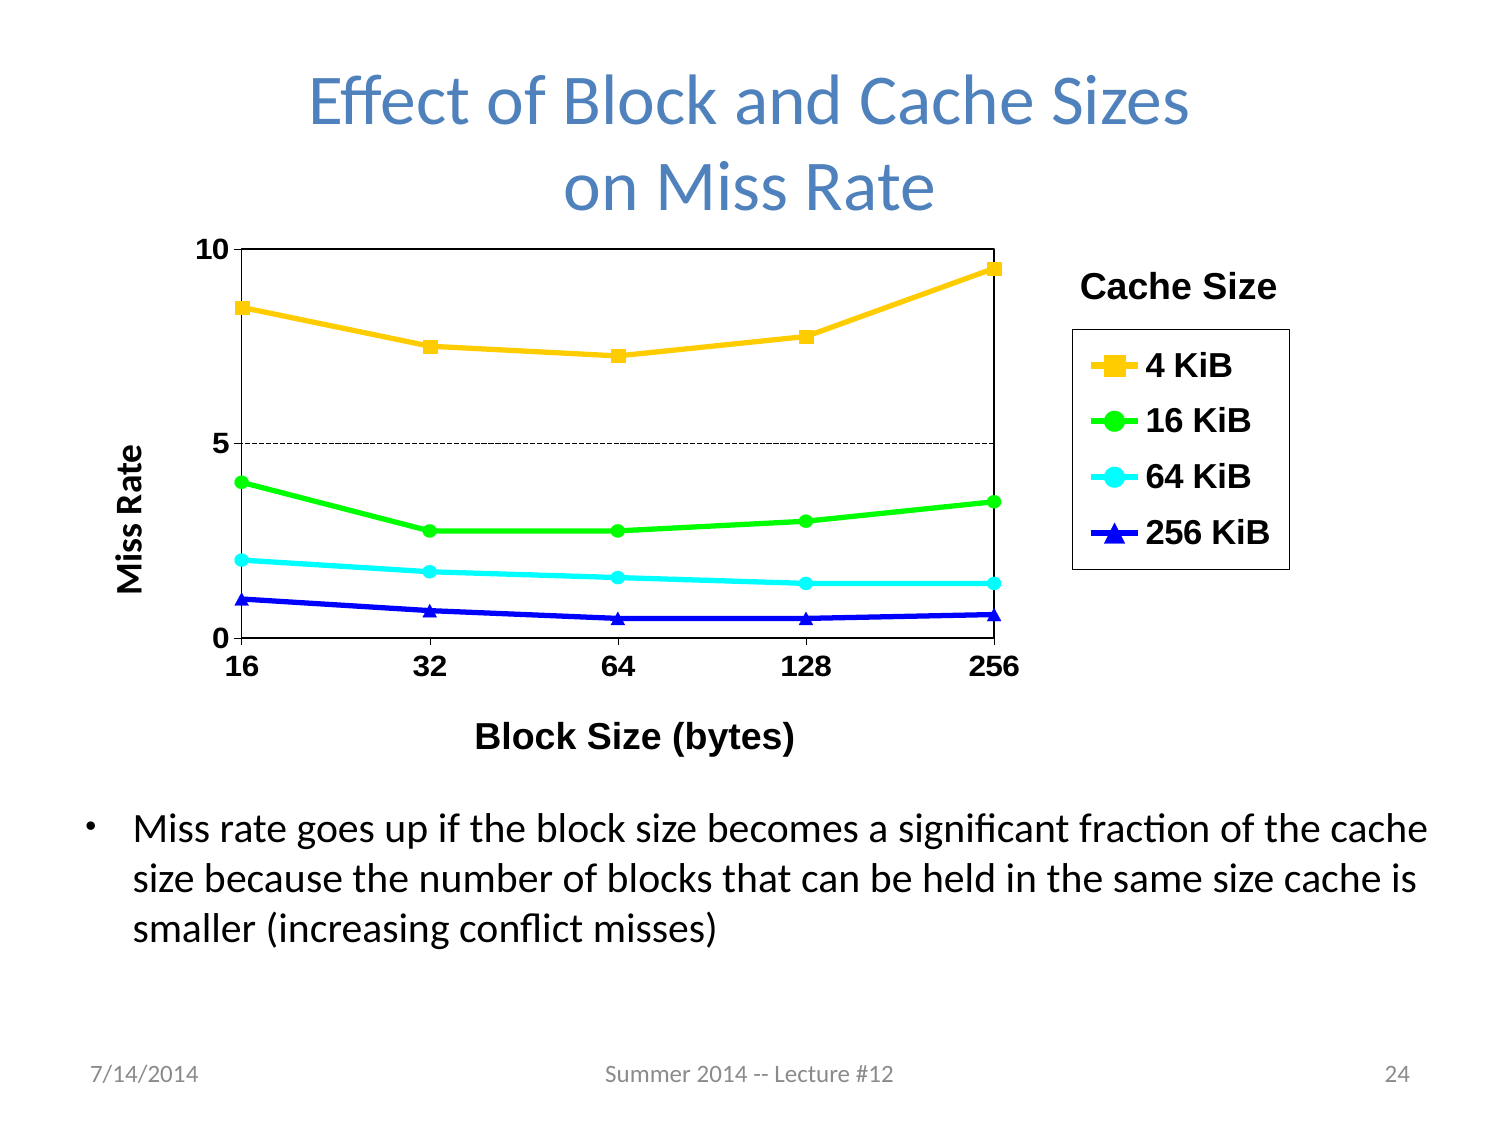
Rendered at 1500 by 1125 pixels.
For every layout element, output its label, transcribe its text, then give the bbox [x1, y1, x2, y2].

text_box Block Size (bytes) [459, 708, 811, 766]
slide_number <number> [1074, 1042, 1425, 1103]
footer Summer 2014 -- Lecture #12 [512, 1042, 988, 1103]
picture [1071, 328, 1291, 571]
text_box Miss Rate [105, 375, 165, 611]
text_box Miss rate goes up if the block size becomes a significant fraction of the cache size because the number of blocks that can be held in the same size cache is smaller (increasing conflict misses) [75, 796, 1450, 956]
text_box Cache Size [1065, 258, 1293, 315]
picture [195, 232, 1021, 683]
title Effect of Block and Cache Sizes on Miss Rate [75, 45, 1425, 233]
slide_number 7/14/2014 [75, 1042, 425, 1103]
